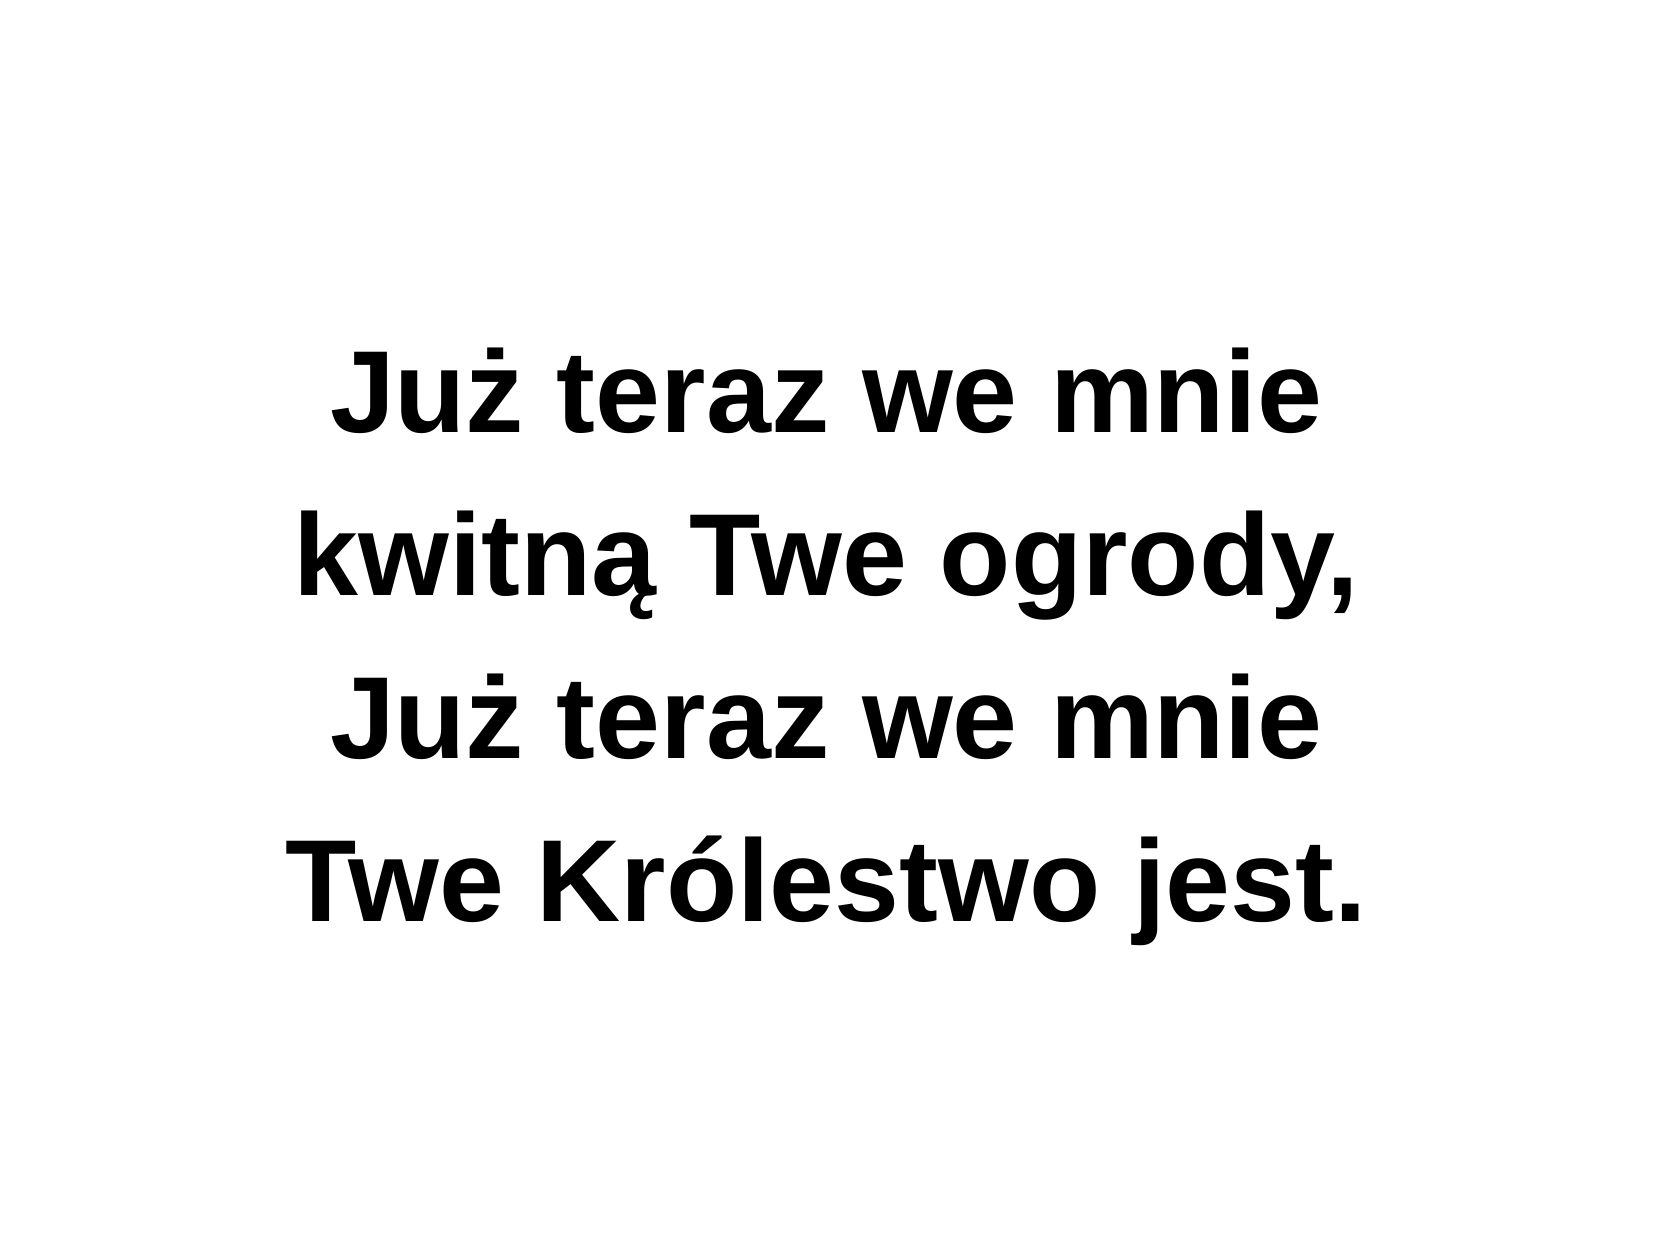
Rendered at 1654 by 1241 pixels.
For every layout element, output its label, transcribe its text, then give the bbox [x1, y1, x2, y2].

subtitle Już teraz we mnie kwitną Twe ogrody, Już teraz we mnie Twe Królestwo jest. [0, 0, 1654, 1241]
